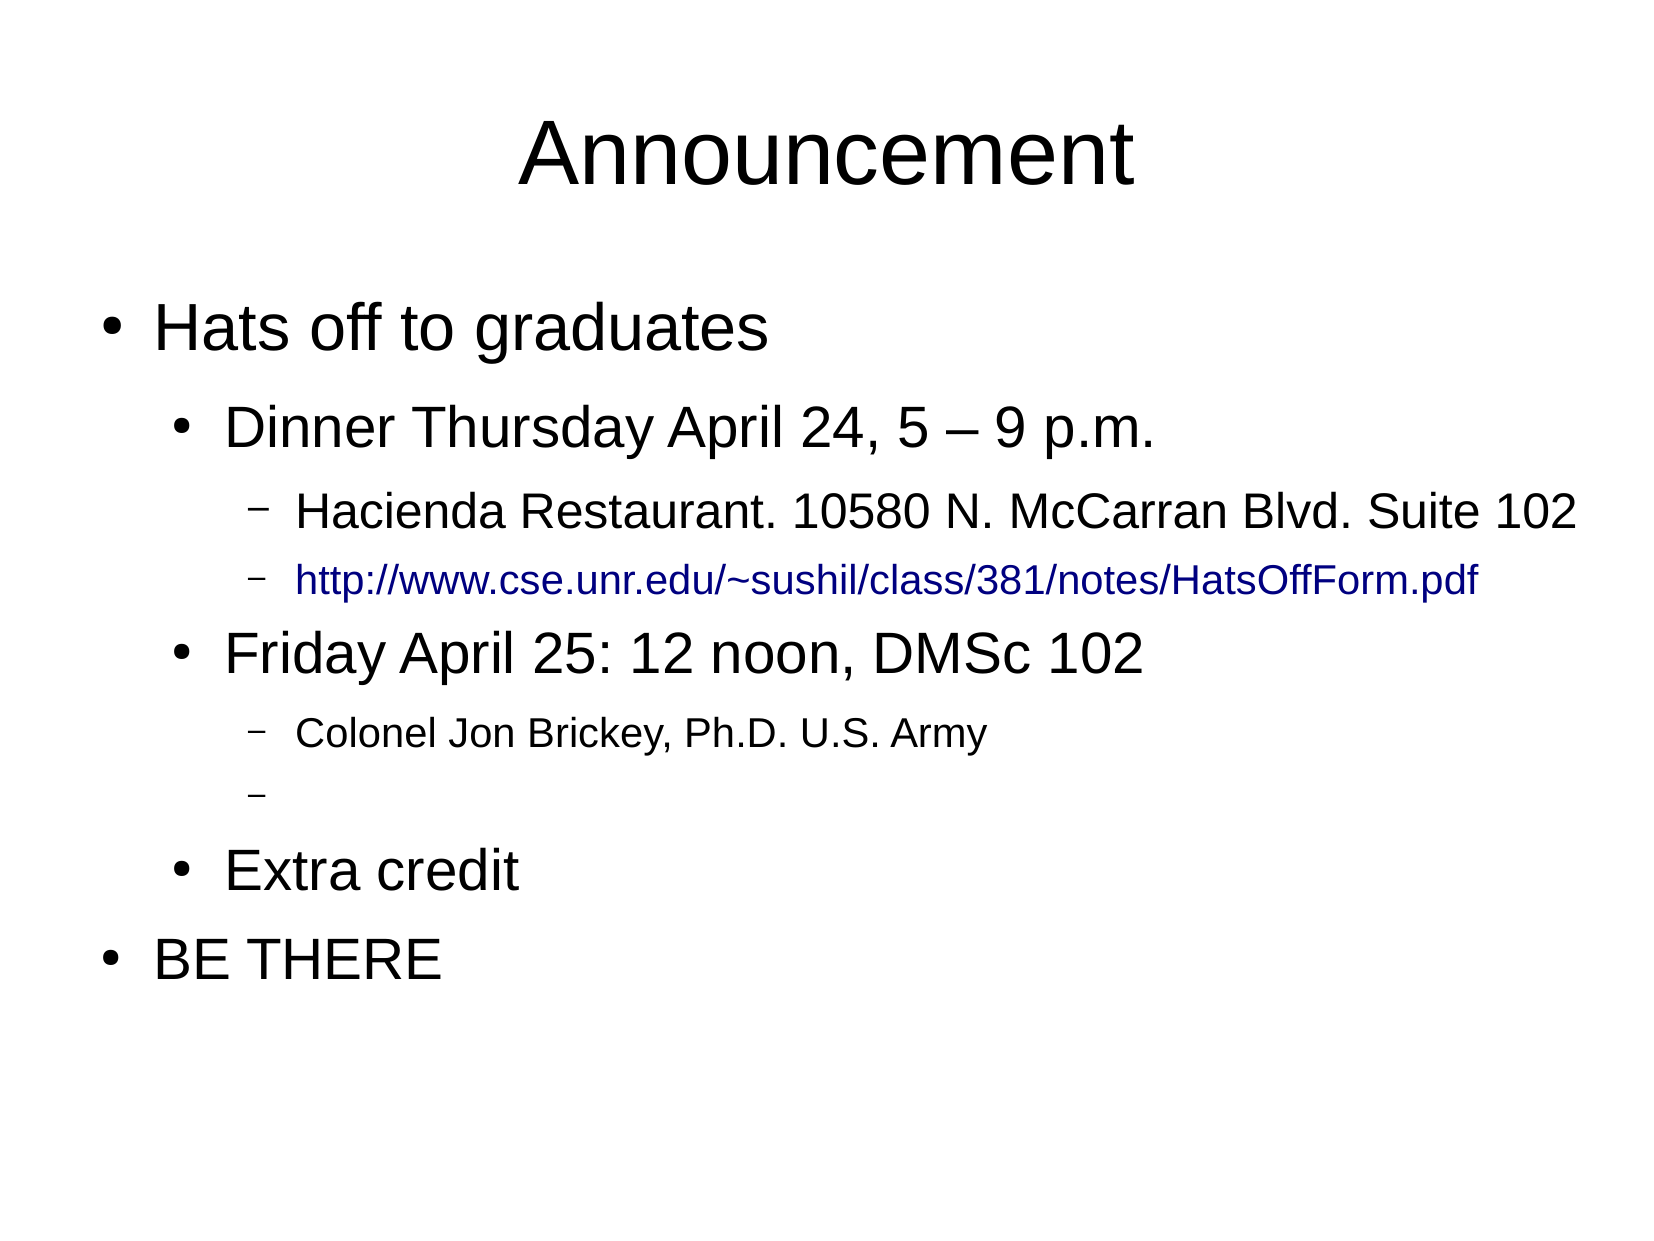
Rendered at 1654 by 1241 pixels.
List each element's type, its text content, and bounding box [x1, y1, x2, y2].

title Announcement [82, 49, 1571, 257]
list Hats off to graduates Dinner Thursday April 24, 5 – 9 p.m. Hacienda Restaurant. 10580 N. McCarran Blvd. Suite 102 http://www.cse.unr.edu/~sushil/class/381/notes/HatsOffForm.pdf Friday April 25: 12 noon, DMSc 102 Colonel Jon Brickey, Ph.D. U.S. Army Extra credit BE THERE [82, 290, 1654, 1109]
